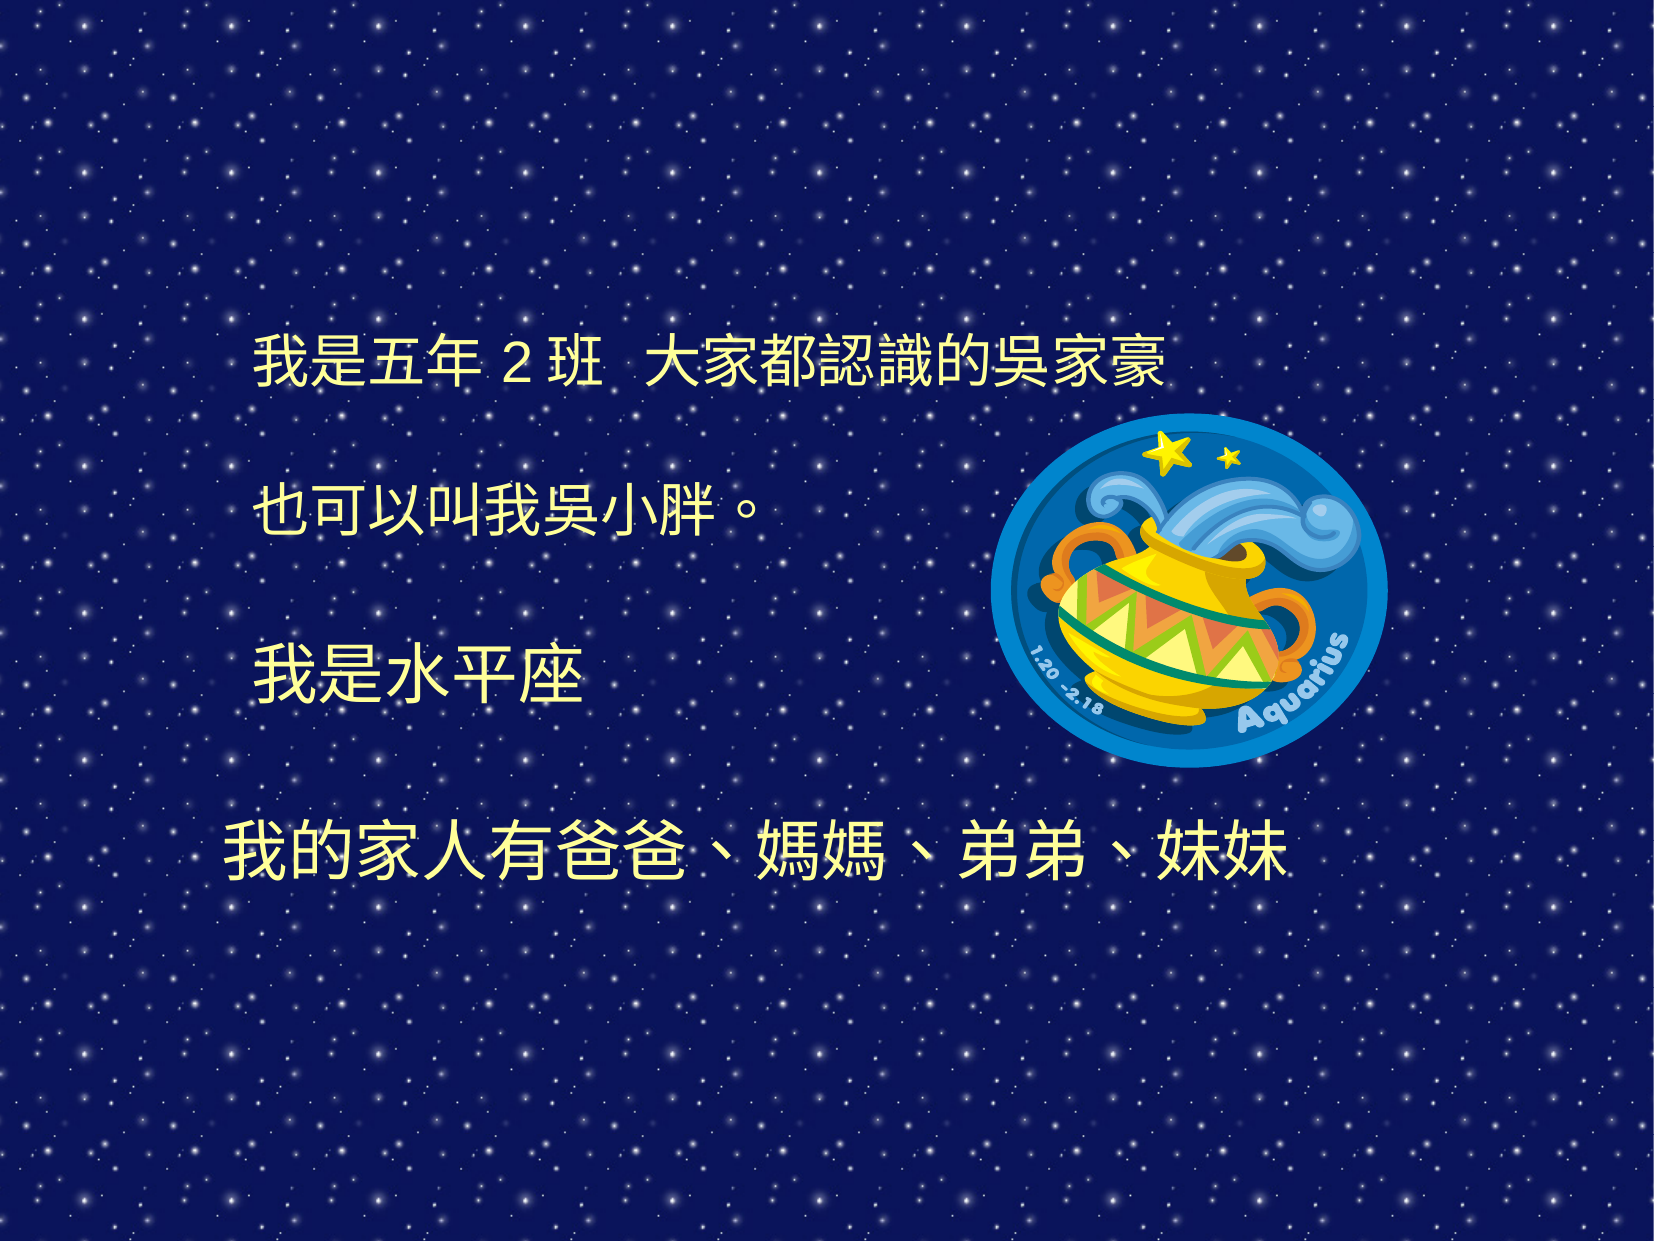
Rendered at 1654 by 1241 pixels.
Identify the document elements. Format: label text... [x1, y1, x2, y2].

text_box 我的家人有爸爸、媽媽、弟弟、妹妹 [206, 790, 1388, 886]
text_box 我是水平座 [236, 613, 990, 709]
picture [0, 0, 1654, 1241]
text_box 我是五年2班 大家都認識的吳家豪 也可以叫我吳小胖。 [236, 307, 1241, 532]
